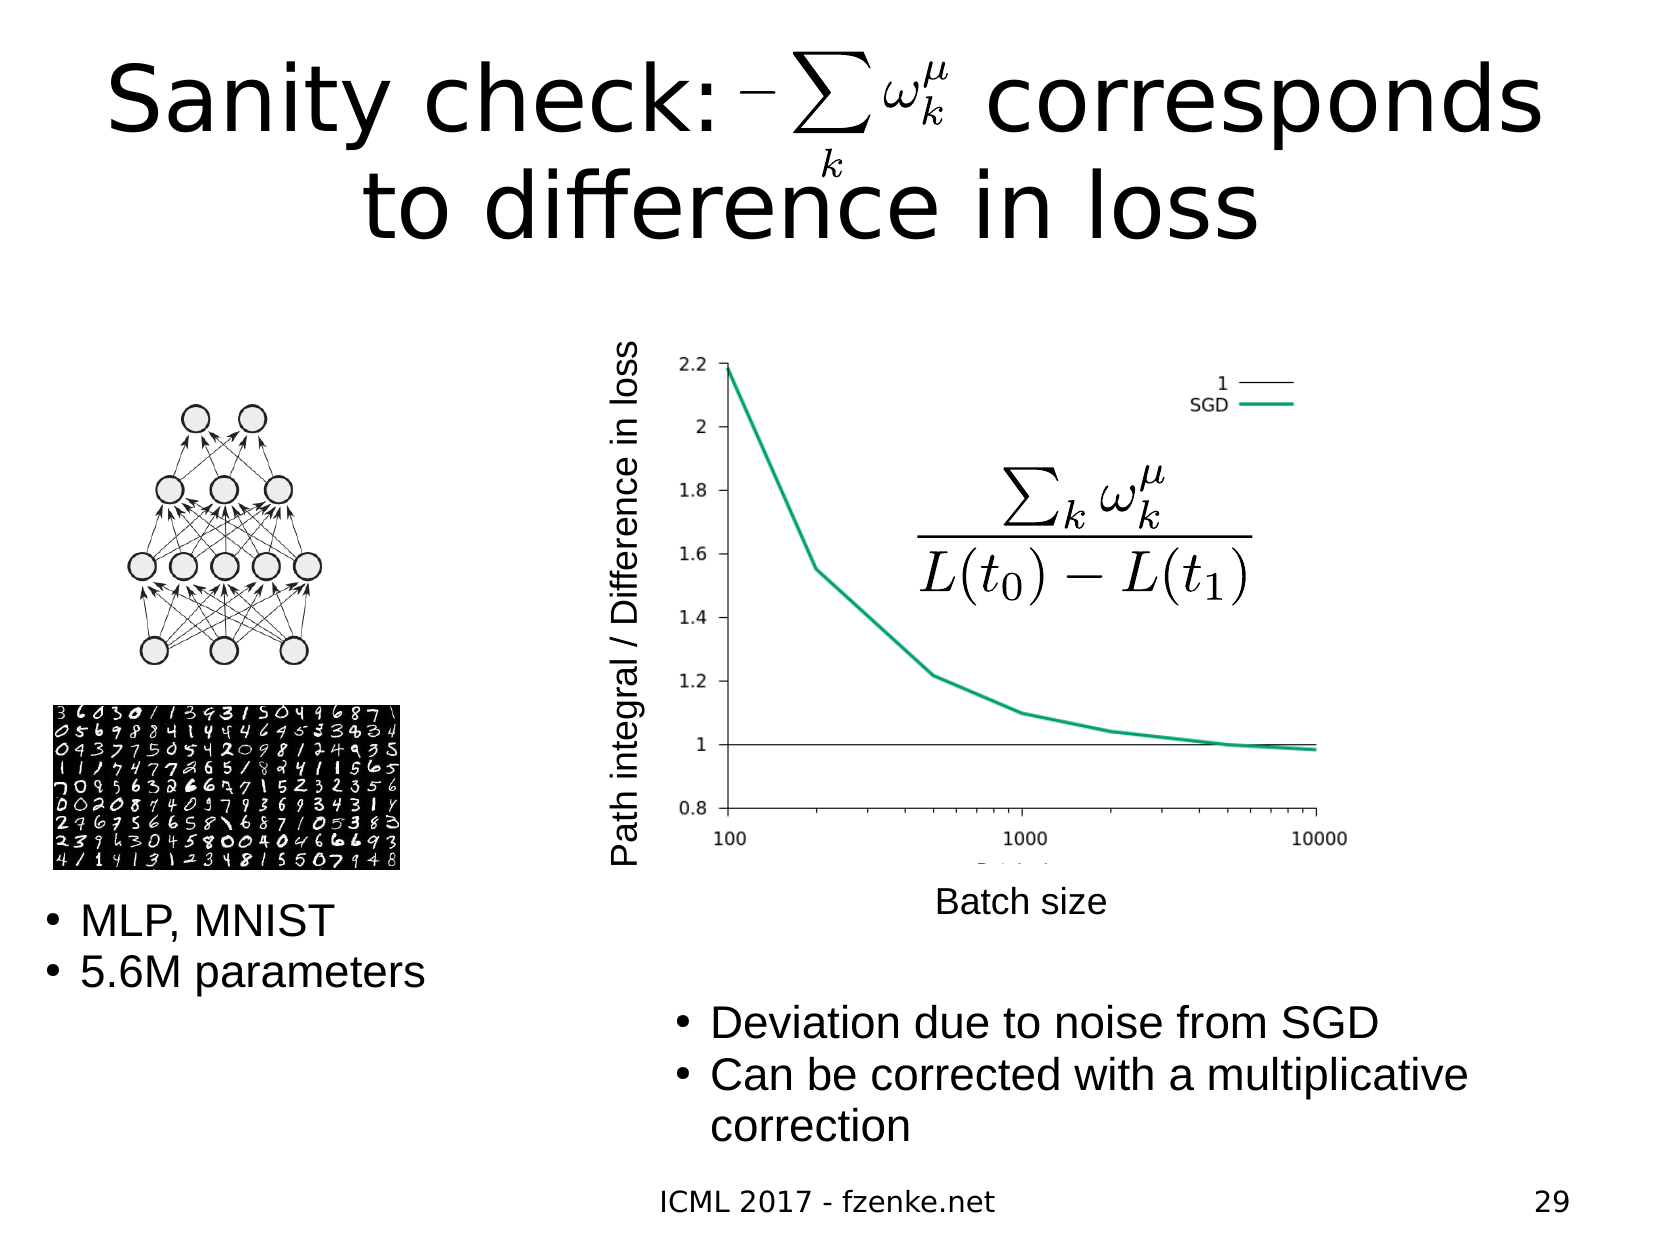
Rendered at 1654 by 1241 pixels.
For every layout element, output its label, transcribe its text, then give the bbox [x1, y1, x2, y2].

text_box MLP, MNIST 5.6M parameters [30, 887, 451, 1006]
title Sanity check: corresponds to difference in loss [82, 45, 1571, 261]
picture [127, 404, 322, 665]
text_box Path integral / Difference in loss [586, 326, 662, 883]
picture [623, 340, 1350, 886]
text_box [917, 465, 1253, 606]
text_box Batch size [893, 864, 1150, 940]
text_box Deviation due to noise from SGD Can be corrected with a multiplicative correction [660, 990, 1531, 1159]
text_box [735, 45, 950, 178]
picture [53, 705, 400, 871]
